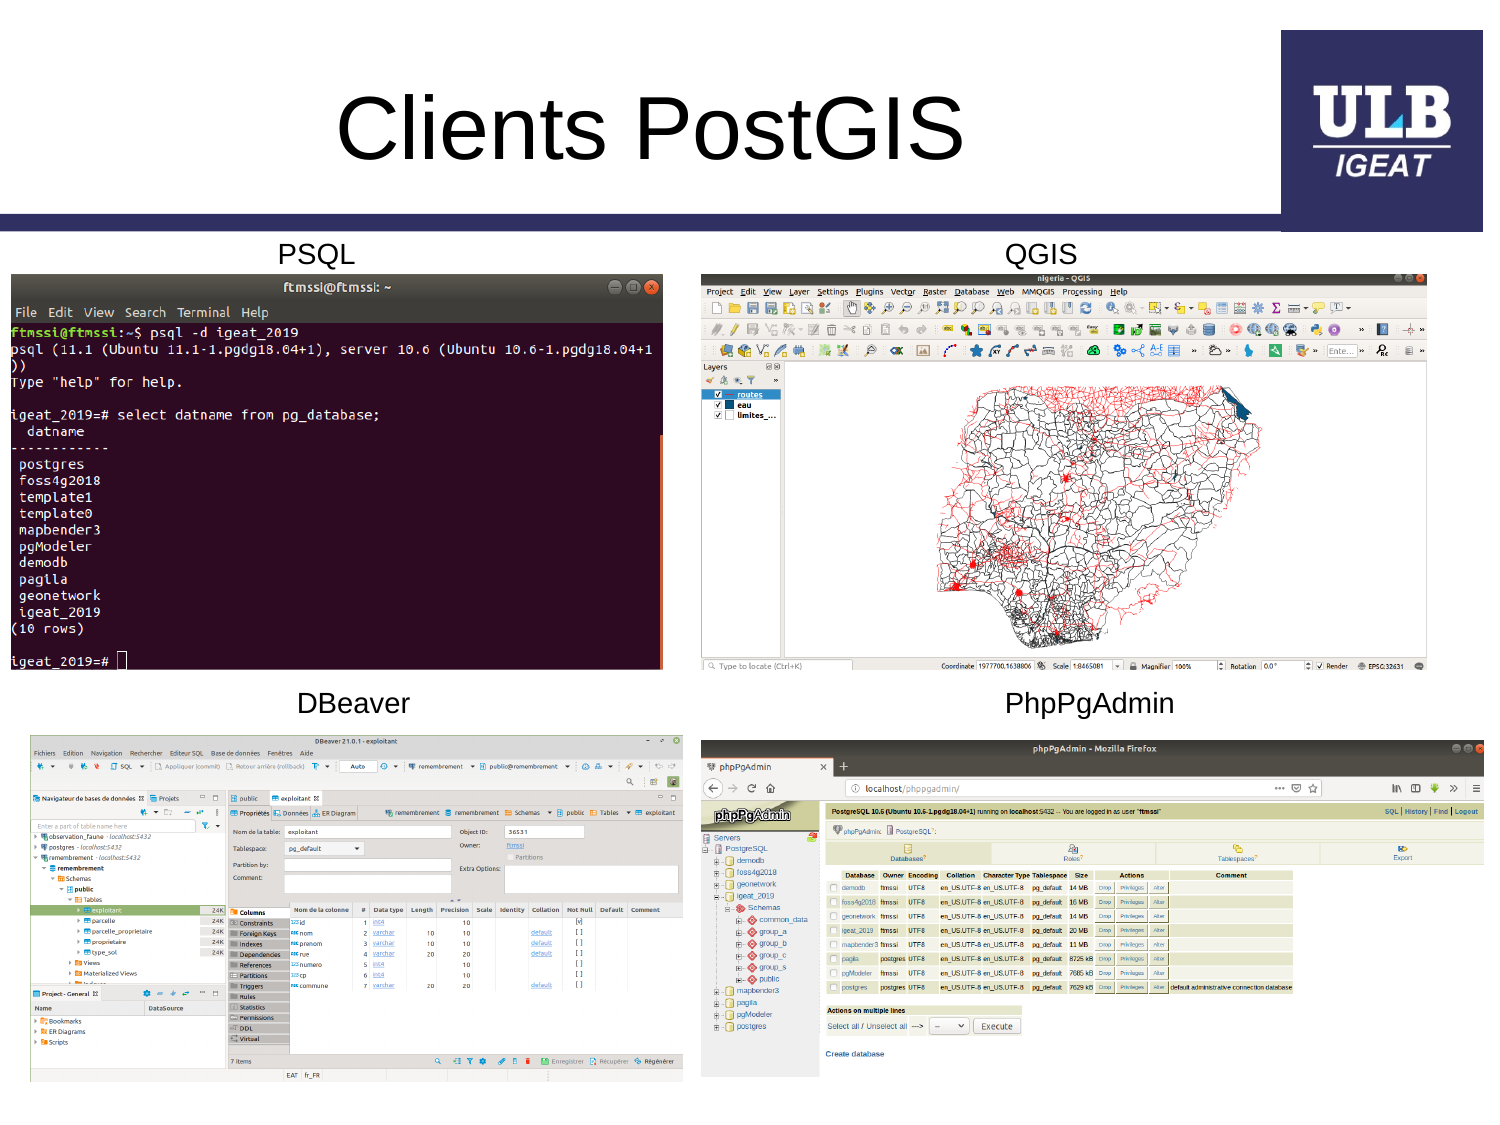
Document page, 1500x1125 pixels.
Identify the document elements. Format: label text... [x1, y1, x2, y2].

text_box PhpPgAdmin [989, 669, 1202, 735]
picture [701, 274, 1427, 670]
slide_number [725, 1012, 1075, 1073]
title Clients PostGIS [11, 15, 1290, 233]
picture [30, 735, 683, 1083]
text_box DBeaver [281, 669, 431, 735]
text_box QGIS [989, 220, 1139, 286]
picture [701, 740, 1484, 1077]
text_box PSQL [262, 220, 412, 286]
picture [1290, 30, 1483, 232]
picture [11, 274, 663, 670]
